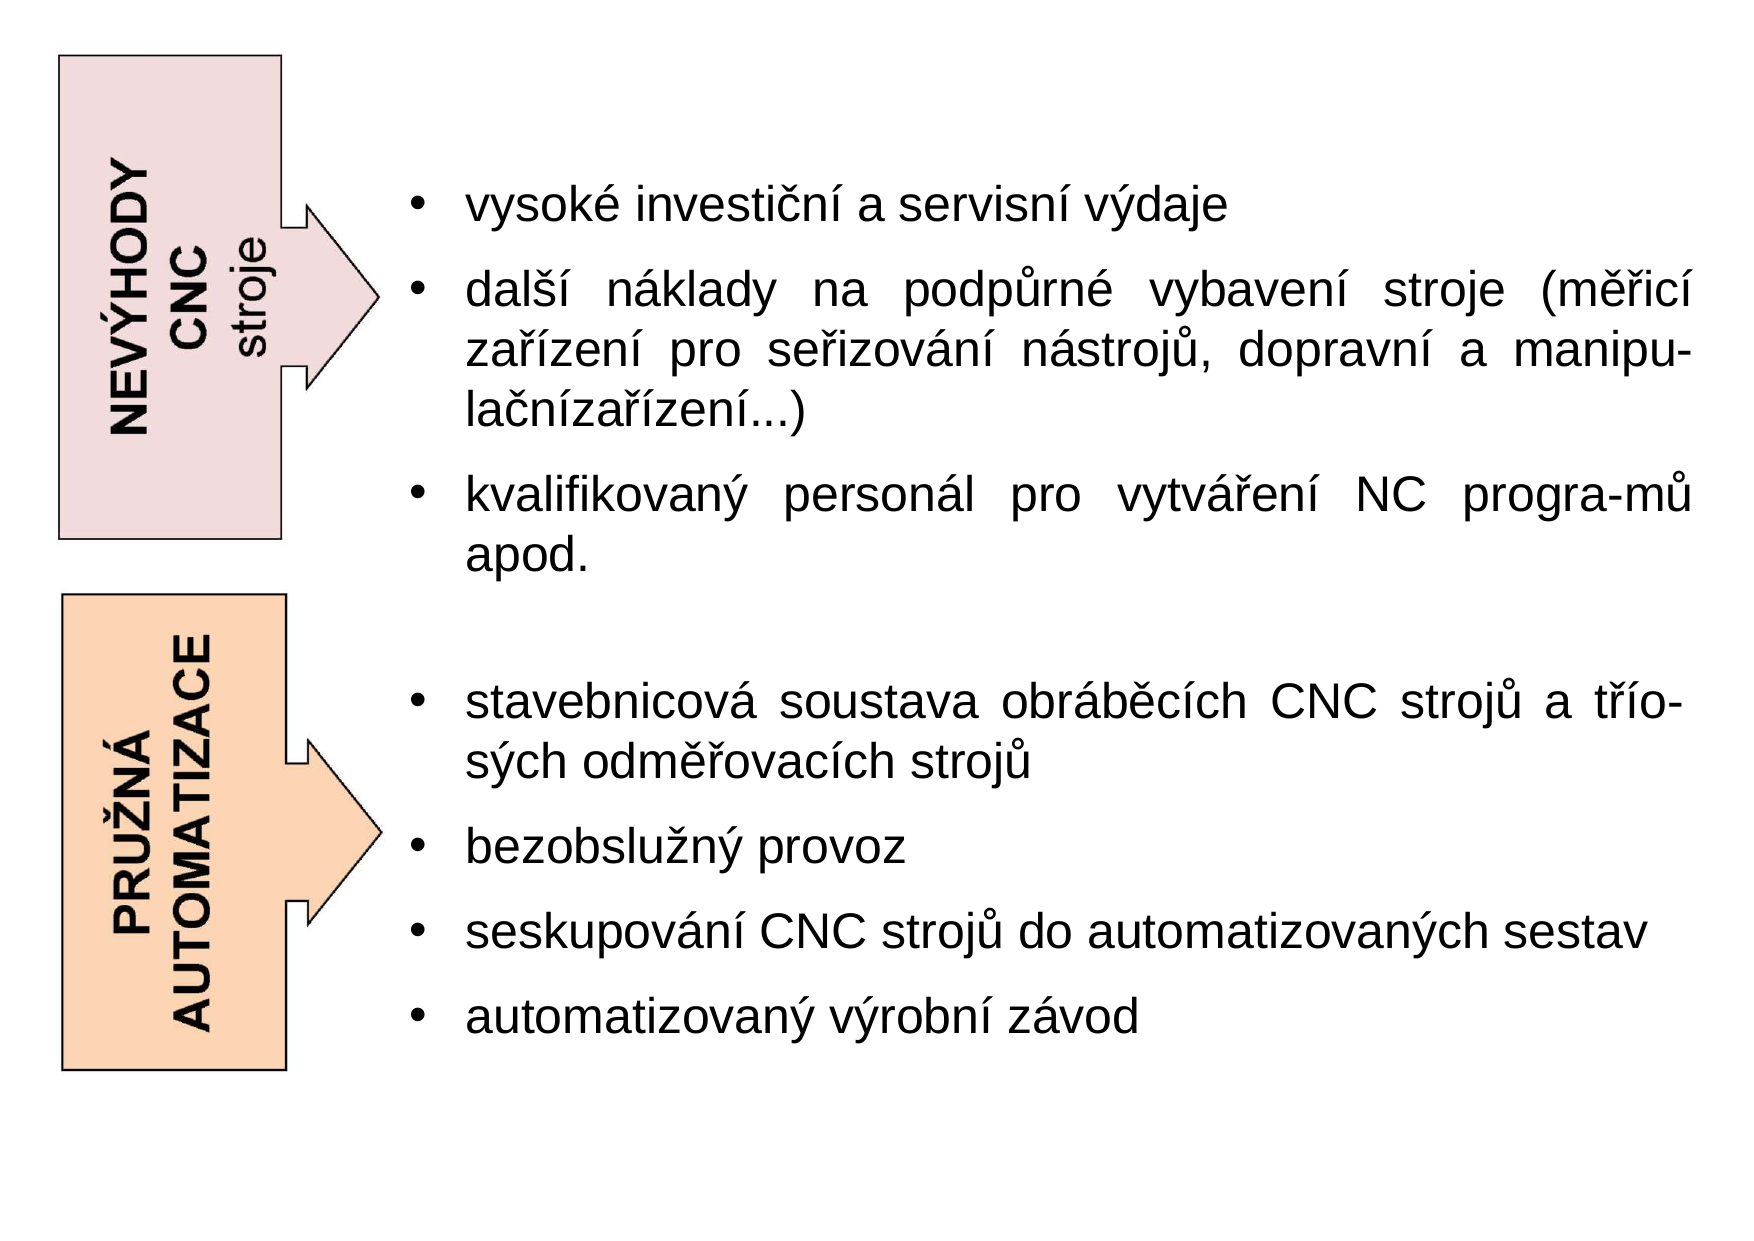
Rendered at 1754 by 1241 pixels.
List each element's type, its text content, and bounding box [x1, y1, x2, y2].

picture [43, 34, 388, 560]
picture [30, 583, 387, 1093]
text_box stavebnicová soustava obráběcích CNC strojů a třío-sých odměřovacích strojů bezobslužný provoz seskupování CNC strojů do automatizovaných sestav automatizovaný výrobní závod [409, 668, 1685, 1085]
text_box vysoké investiční a servisní výdaje další náklady na podpůrné vybavení stroje (měřicí zařízení pro seřizování nástrojů, dopravní a manipu-lační zařízení...) kvalifikovaný personál pro vytváření NC progra-mů apod. [409, 171, 1694, 609]
